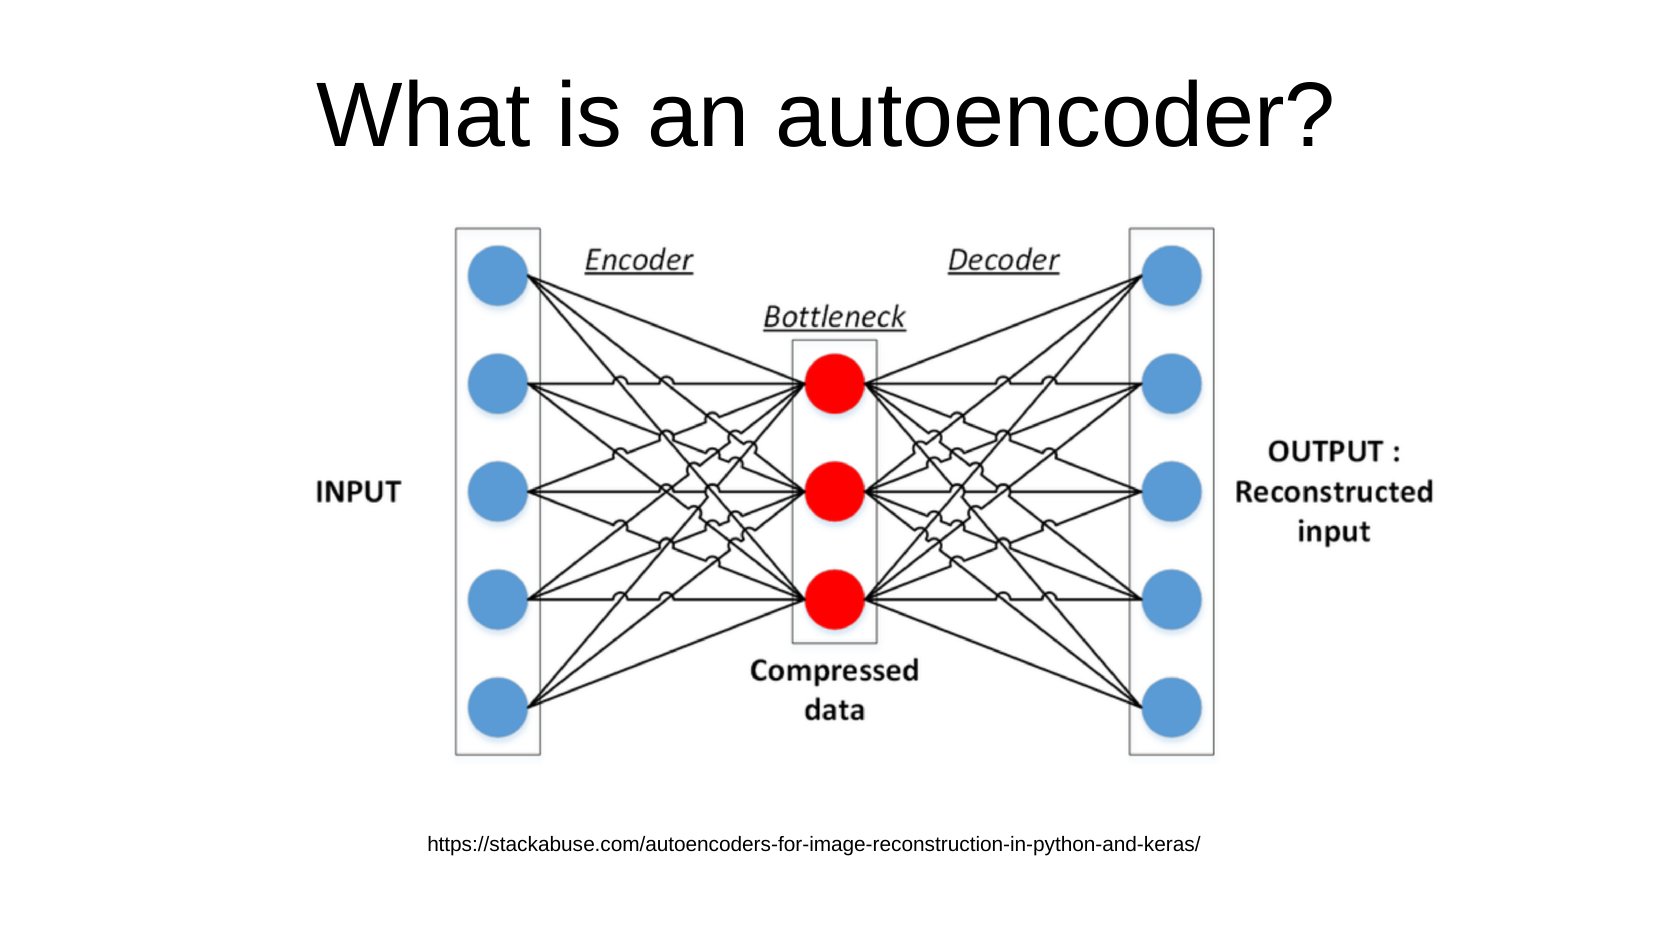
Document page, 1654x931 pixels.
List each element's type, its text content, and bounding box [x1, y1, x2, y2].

picture [300, 224, 1456, 765]
title What is an autoencoder? [82, 37, 1571, 193]
text_box https://stackabuse.com/autoencoders-for-image-reconstruction-in-python-and-keras/ [412, 825, 1238, 863]
